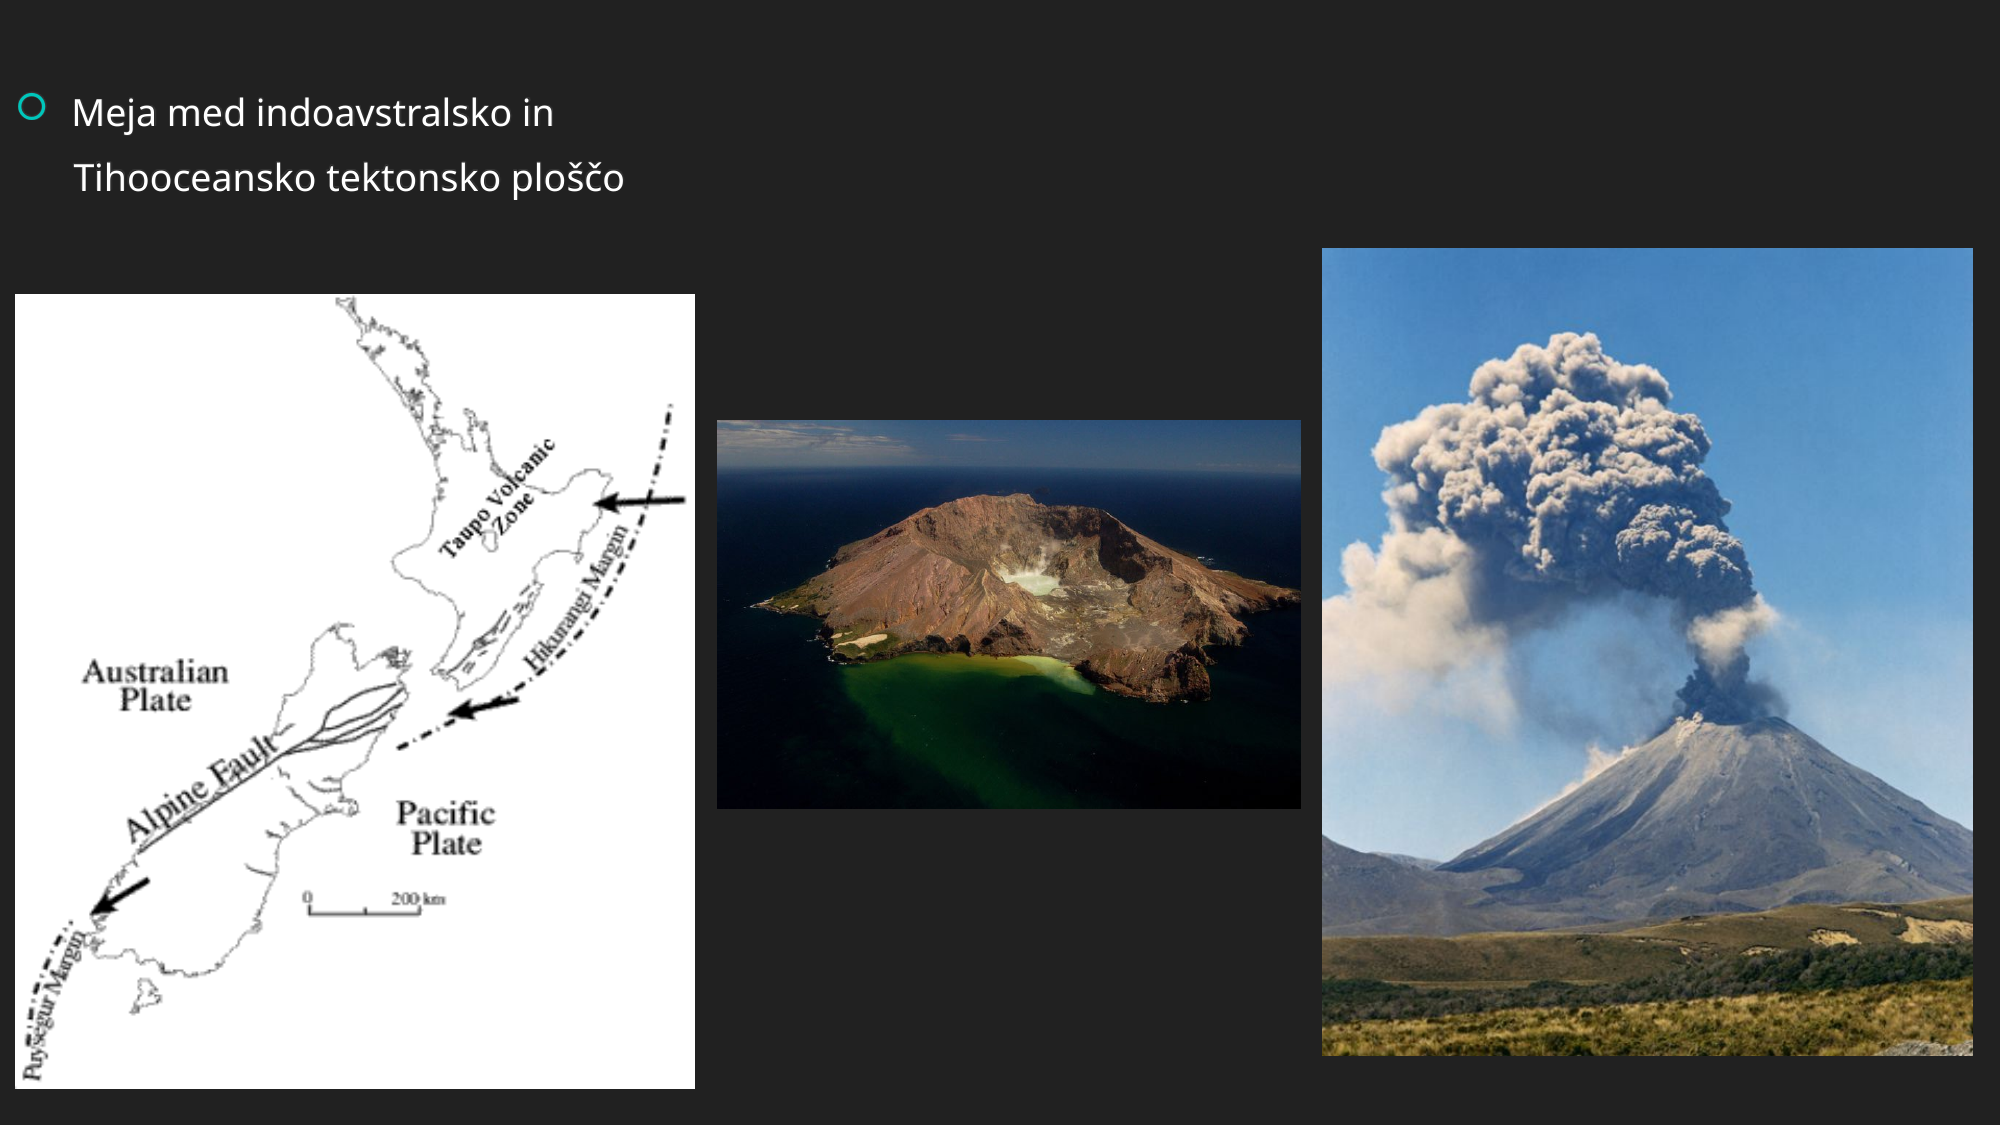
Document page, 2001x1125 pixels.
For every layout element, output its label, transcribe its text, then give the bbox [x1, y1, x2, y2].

list Meja med indoavstralsko in Tihooceansko tektonsko ploščo [0, 0, 1732, 443]
picture [717, 420, 1301, 809]
picture [15, 294, 695, 1089]
picture [1322, 248, 1973, 1056]
